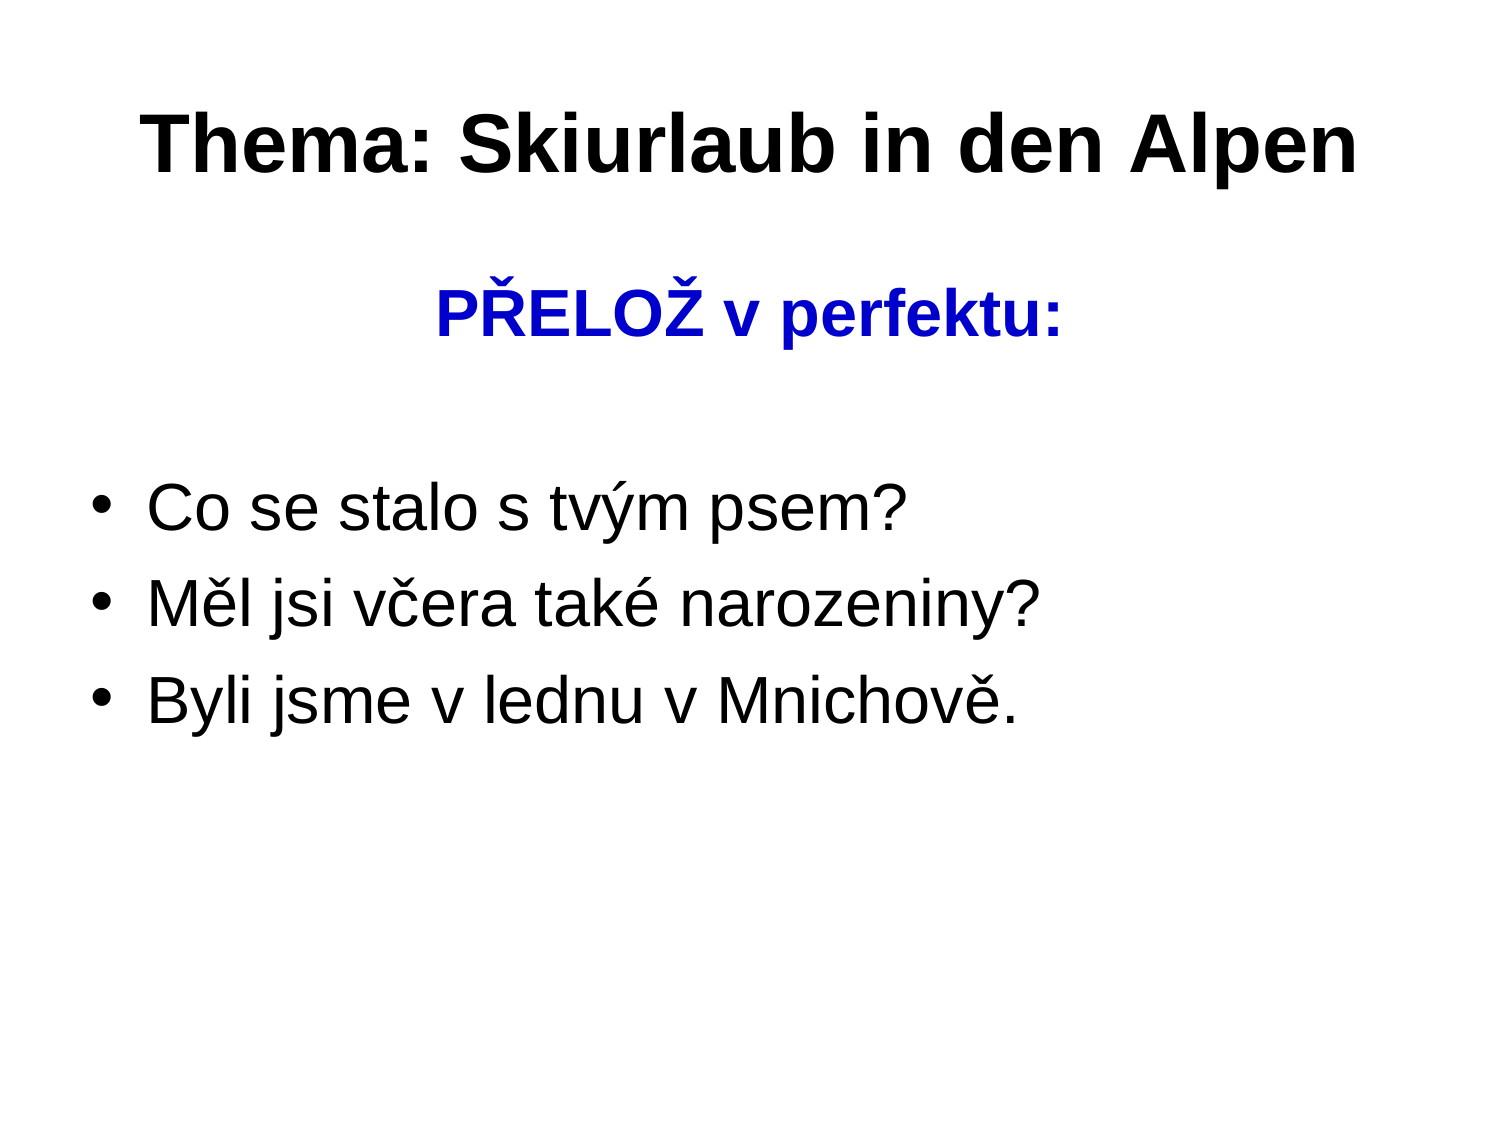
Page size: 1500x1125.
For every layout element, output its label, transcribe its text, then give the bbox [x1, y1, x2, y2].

title Thema: Skiurlaub in den Alpen [75, 45, 1426, 233]
list PŘELOŽ v perfektu: Co se stalo s tvým psem? Měl jsi včera také narozeniny? Byli jsme v lednu v Mnichově. [75, 262, 1426, 1006]
